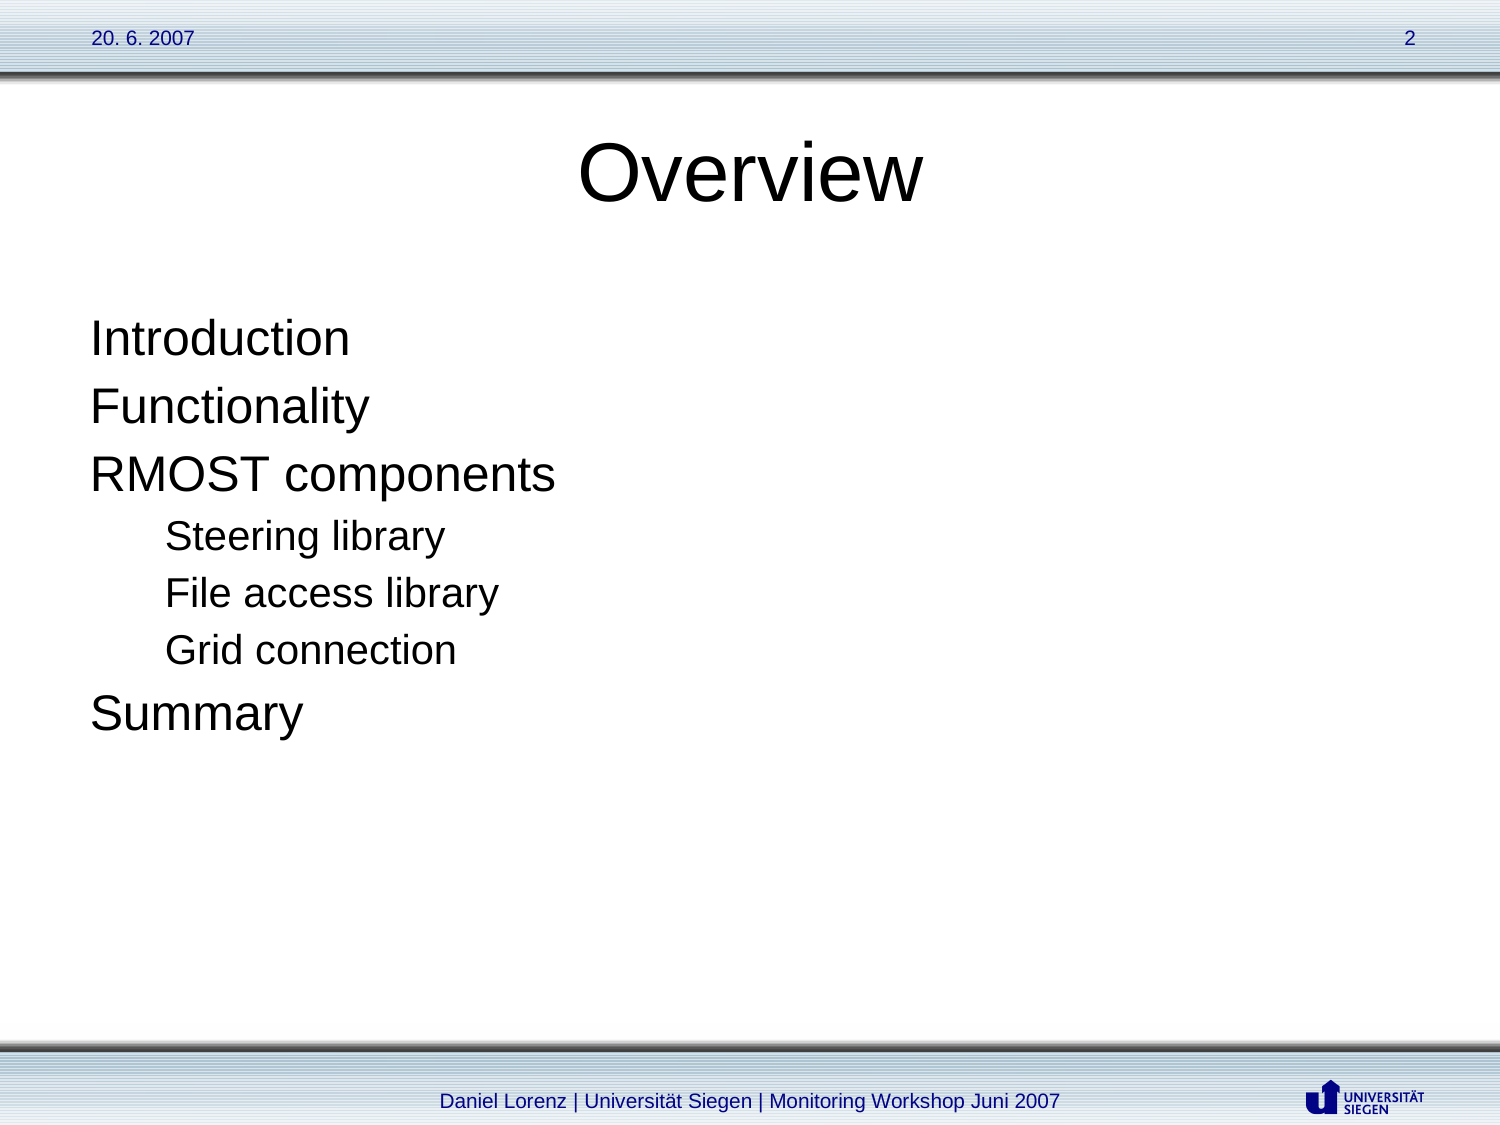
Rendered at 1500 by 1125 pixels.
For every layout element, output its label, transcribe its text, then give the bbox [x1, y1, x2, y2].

picture [0, 0, 1500, 102]
picture [0, 1023, 1500, 1125]
list Introduction Functionality RMOST components Steering library File access library Grid connection Summary [75, 302, 1426, 1005]
title Overview [76, 90, 1425, 256]
